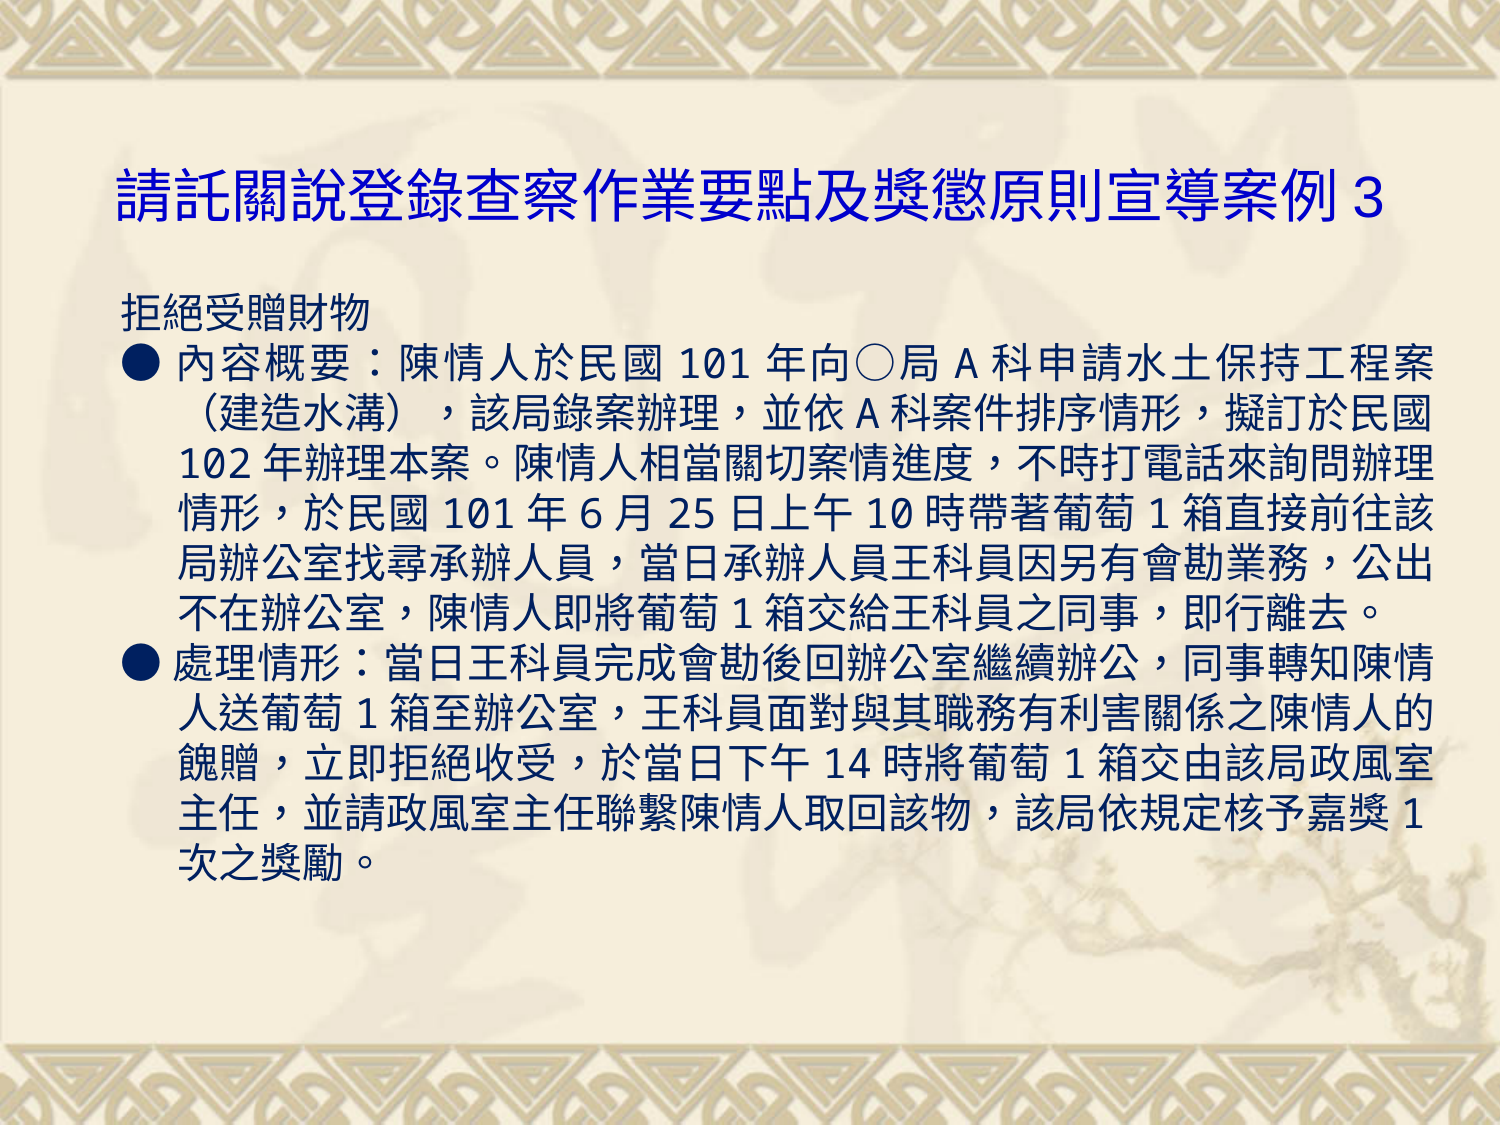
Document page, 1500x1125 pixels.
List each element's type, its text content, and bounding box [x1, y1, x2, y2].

title 請託關說登錄查察作業要點及獎懲原則宣導案例3 [49, 99, 1451, 278]
list 拒絕受贈財物 ●內容概要：陳情人於民國101年向○局A科申請水土保持工程案（建造水溝），該局錄案辦理，並依A科案件排序情形，擬訂於民國102年辦理本案。陳情人相當關切案情進度，不時打電話來詢問辦理情形，於民國101年6月25日上午10時帶著葡萄1箱直接前往該局辦公室找尋承辦人員，當日承辦人員王科員因另有會勘業務，公出不在辦公室，陳情人即將葡萄1箱交給王科員之同事，即行離去。 ●處理情形：當日王科員完成會勘後回辦公室繼續辦公，同事轉知陳情人送葡萄1箱至辦公室，王科員面對與其職務有利害關係之陳情人的餽贈，立即拒絕收受，於當日下午14時將葡萄1箱交由該局政風室主任，並請政風室主任聯繫陳情人取回該物，該局依規定核予嘉獎1次之獎勵。 [49, 278, 1451, 1001]
